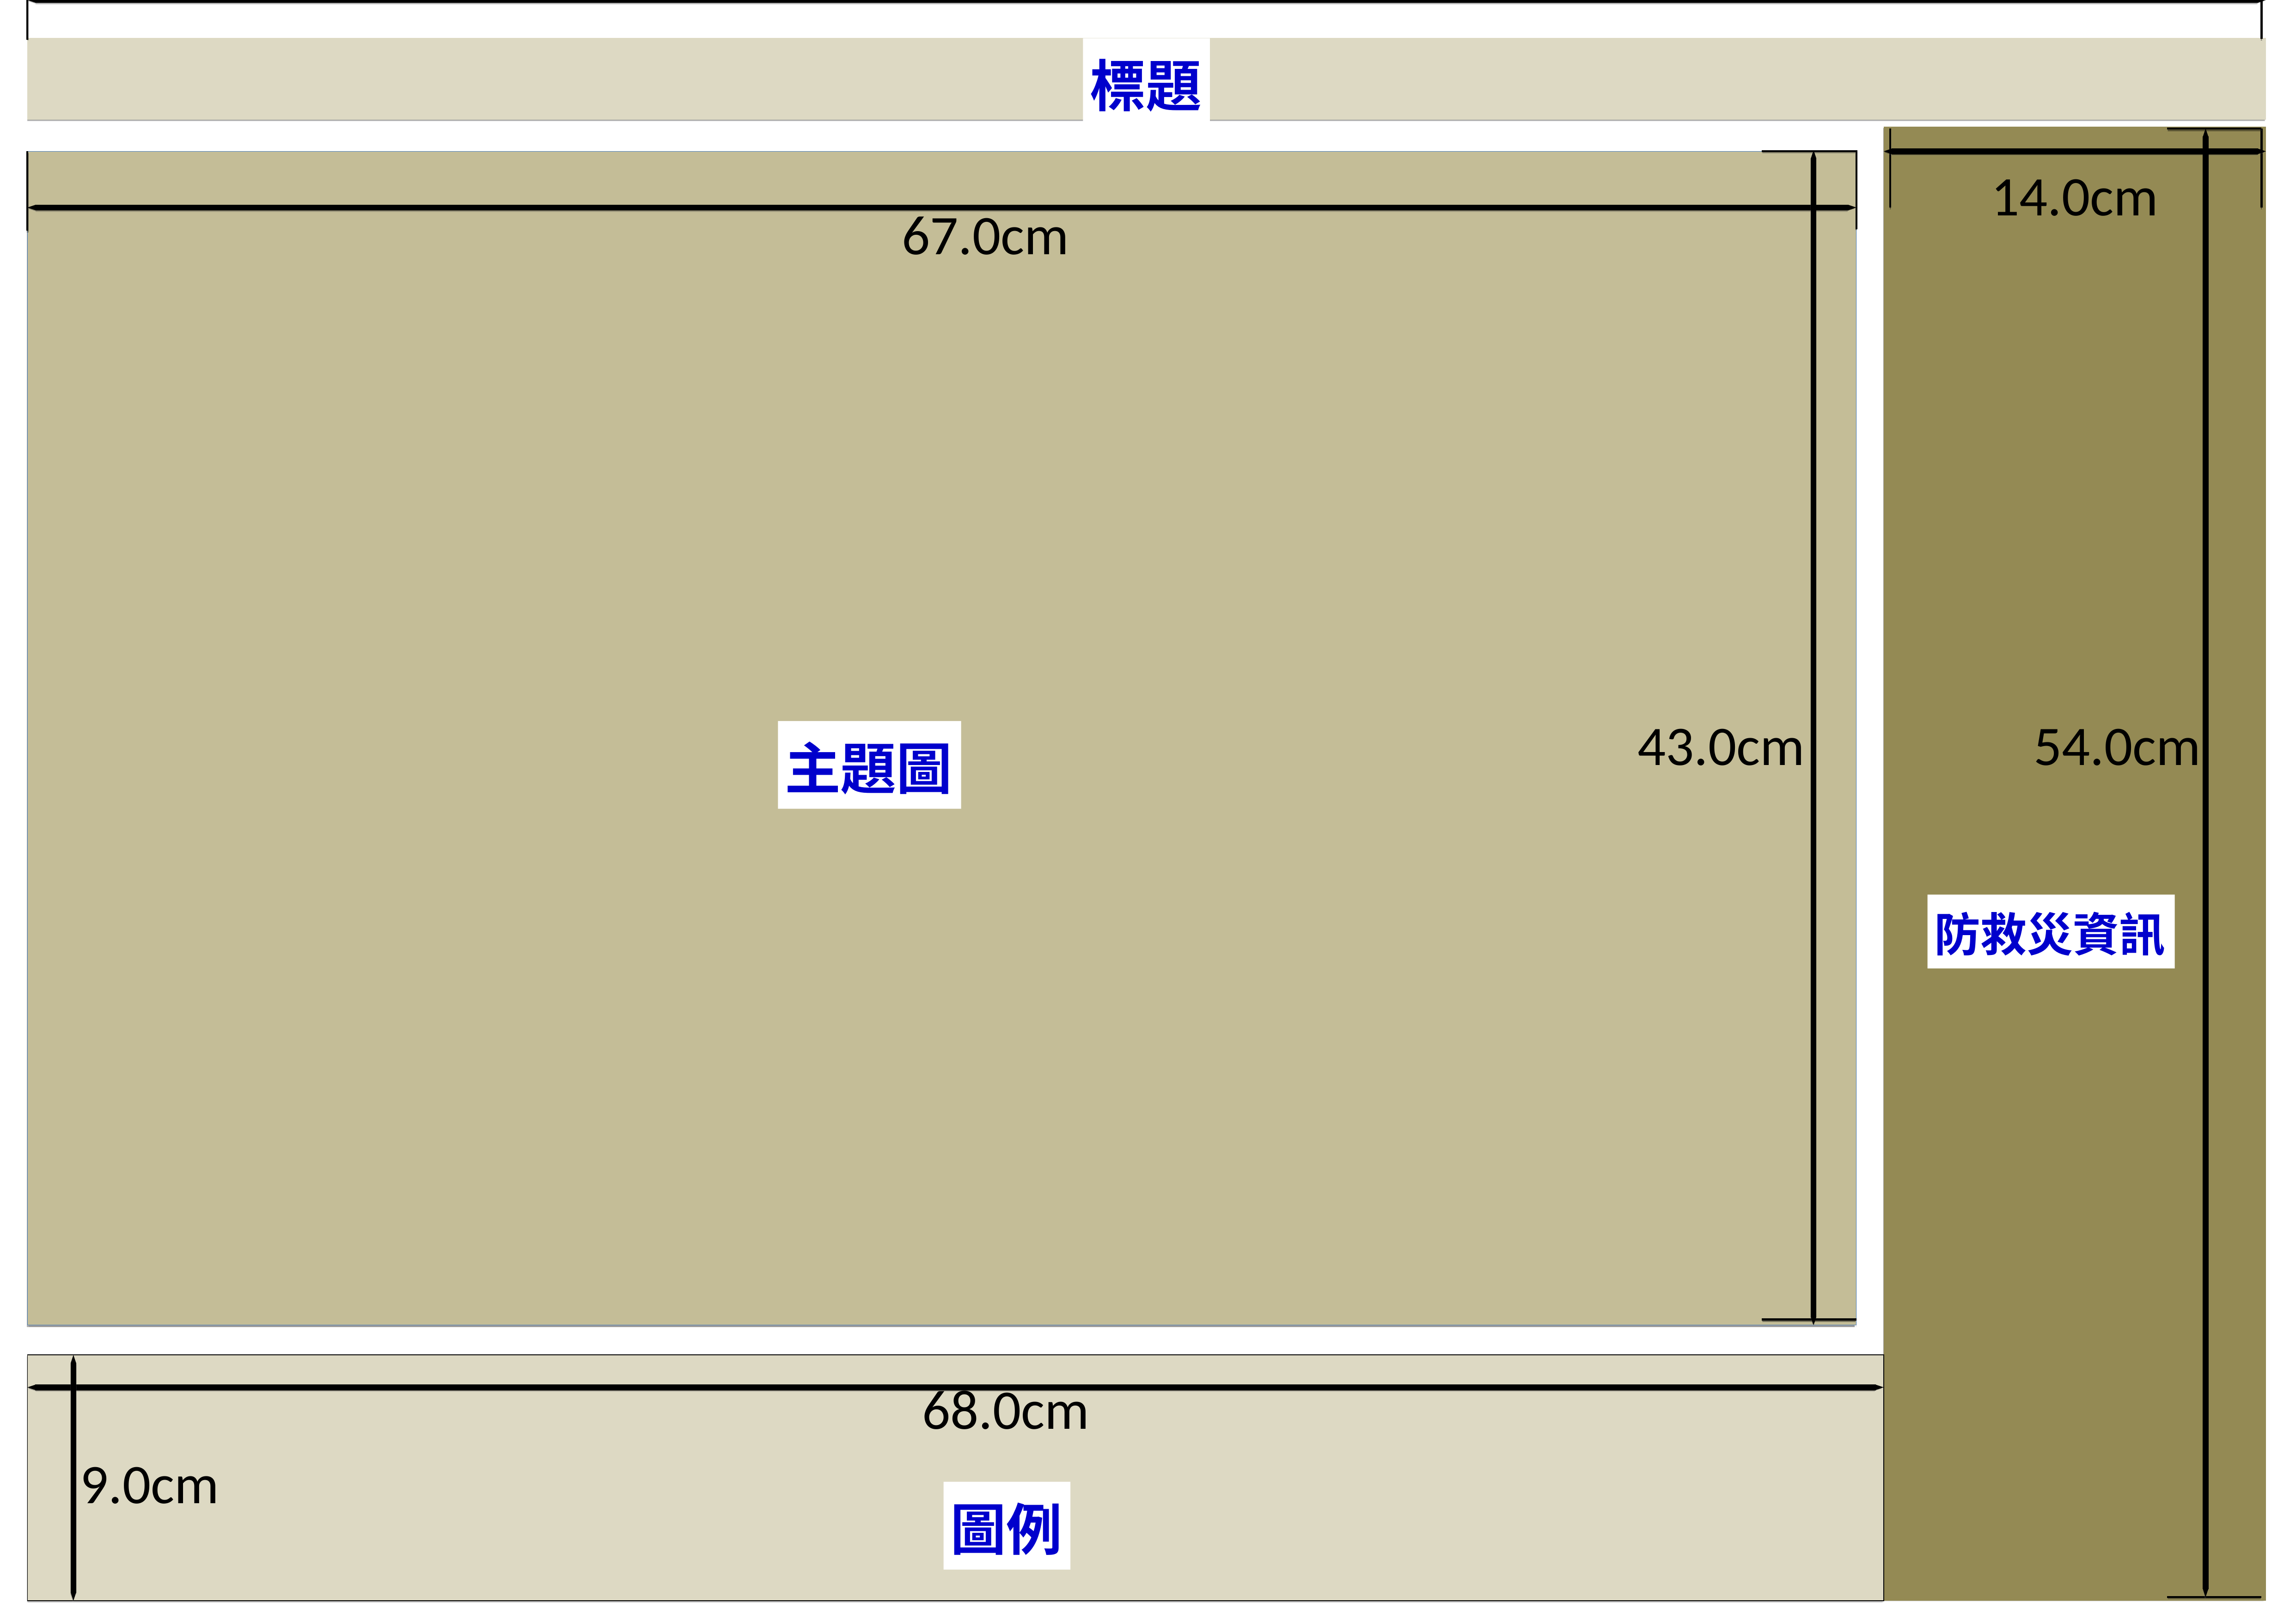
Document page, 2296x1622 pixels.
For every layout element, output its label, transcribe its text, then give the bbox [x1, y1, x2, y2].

text_box [27, 208, 1813, 1325]
text_box [27, 1388, 72, 1601]
text_box 標題 [1083, 38, 1210, 120]
text_box [2206, 129, 2260, 149]
text_box [27, 1355, 73, 1387]
text_box [1884, 127, 2266, 151]
text_box 14.0cm [1984, 170, 2167, 245]
text_box 68.0cm [915, 1383, 1099, 1459]
text_box 43.0cm [1630, 720, 1814, 795]
text_box 防救災資訊 [1927, 894, 2175, 963]
text_box [28, 151, 1812, 207]
text_box [27, 38, 1083, 120]
text_box 圖例 [943, 1481, 1071, 1563]
text_box [1210, 38, 2266, 120]
text_box [1816, 208, 1856, 1318]
text_box [1815, 153, 1855, 207]
text_box 主題圖 [778, 721, 961, 802]
text_box [1814, 1321, 1856, 1325]
text_box 54.0cm [2027, 720, 2210, 795]
text_box 67.0cm [895, 209, 1078, 285]
text_box [74, 152, 2266, 1601]
text_box 9.0cm [73, 1458, 228, 1534]
